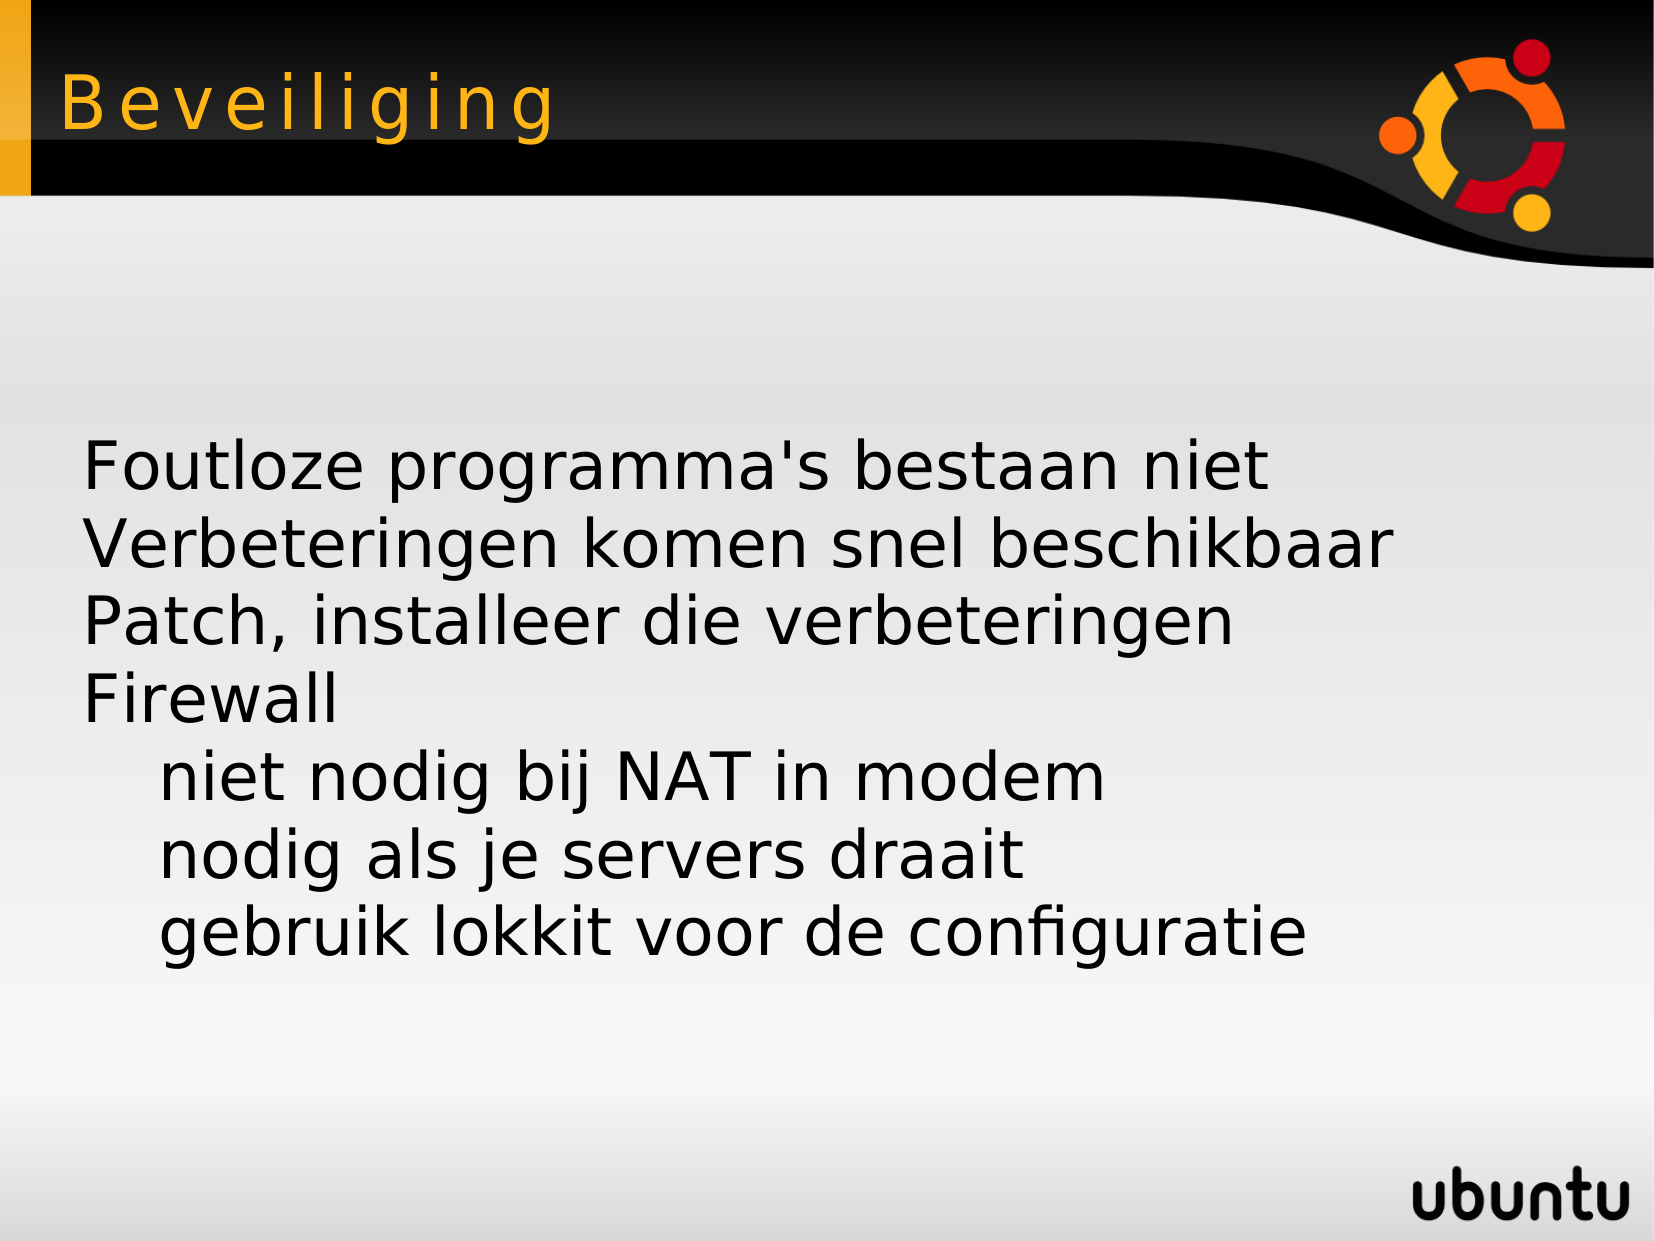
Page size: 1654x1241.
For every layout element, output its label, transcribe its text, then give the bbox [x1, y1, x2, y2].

picture [0, 0, 1654, 1241]
title Beveiliging [59, 29, 1270, 178]
subtitle Foutloze programma's bestaan niet Verbeteringen komen snel beschikbaar Patch, installeer die verbeteringen Firewall niet nodig bij NAT in modem nodig als je servers draait gebruik lokkit voor de configuratie [82, 290, 1571, 1109]
